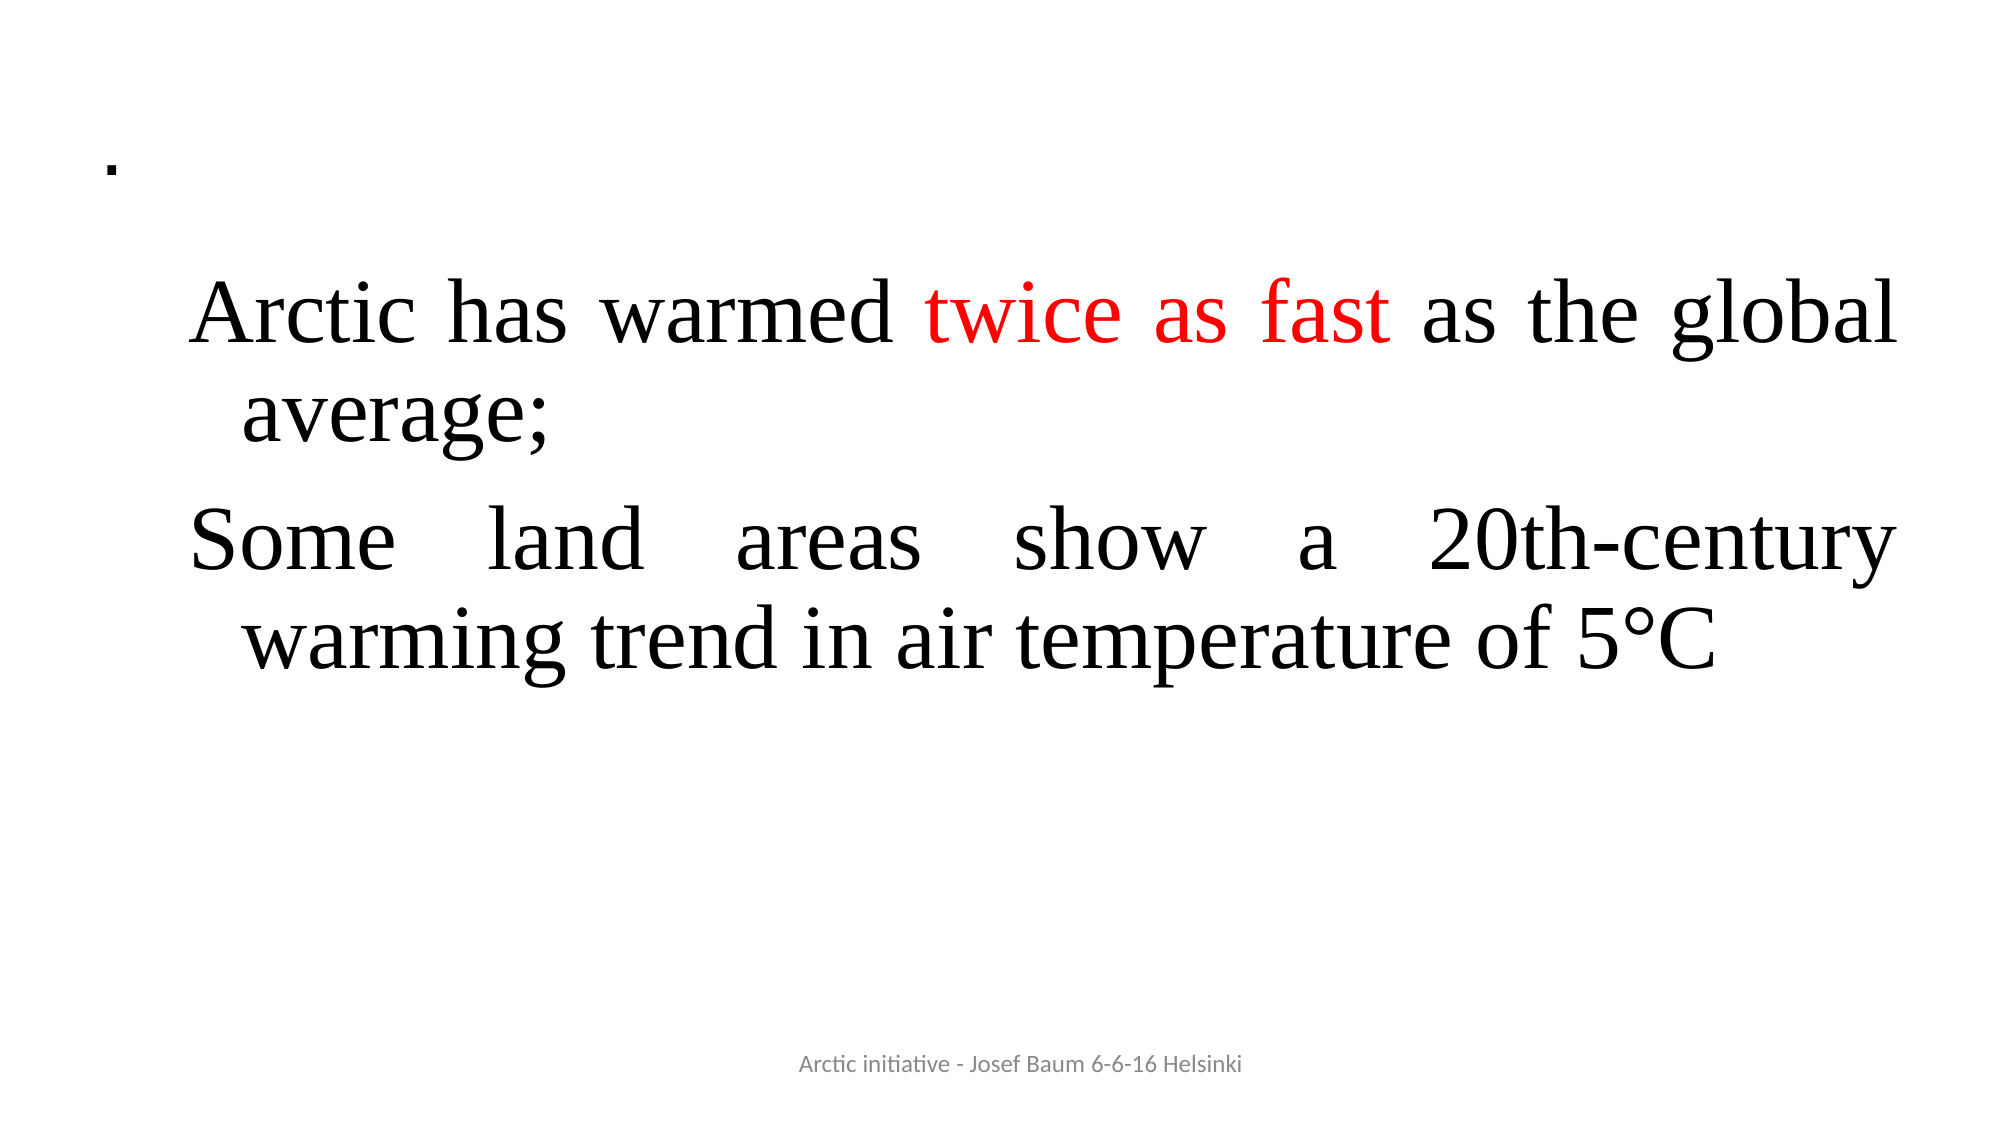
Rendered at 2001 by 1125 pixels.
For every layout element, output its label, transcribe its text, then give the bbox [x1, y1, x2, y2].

list Arctic has warmed twice as fast as the global average; Some land areas show a 20th-century warming trend in air temperature of 5°C [99, 263, 1900, 1006]
text_box Arctic initiative - Josef Baum 6-6-16 Helsinki [683, 1032, 1359, 1093]
title . [99, 52, 1900, 226]
